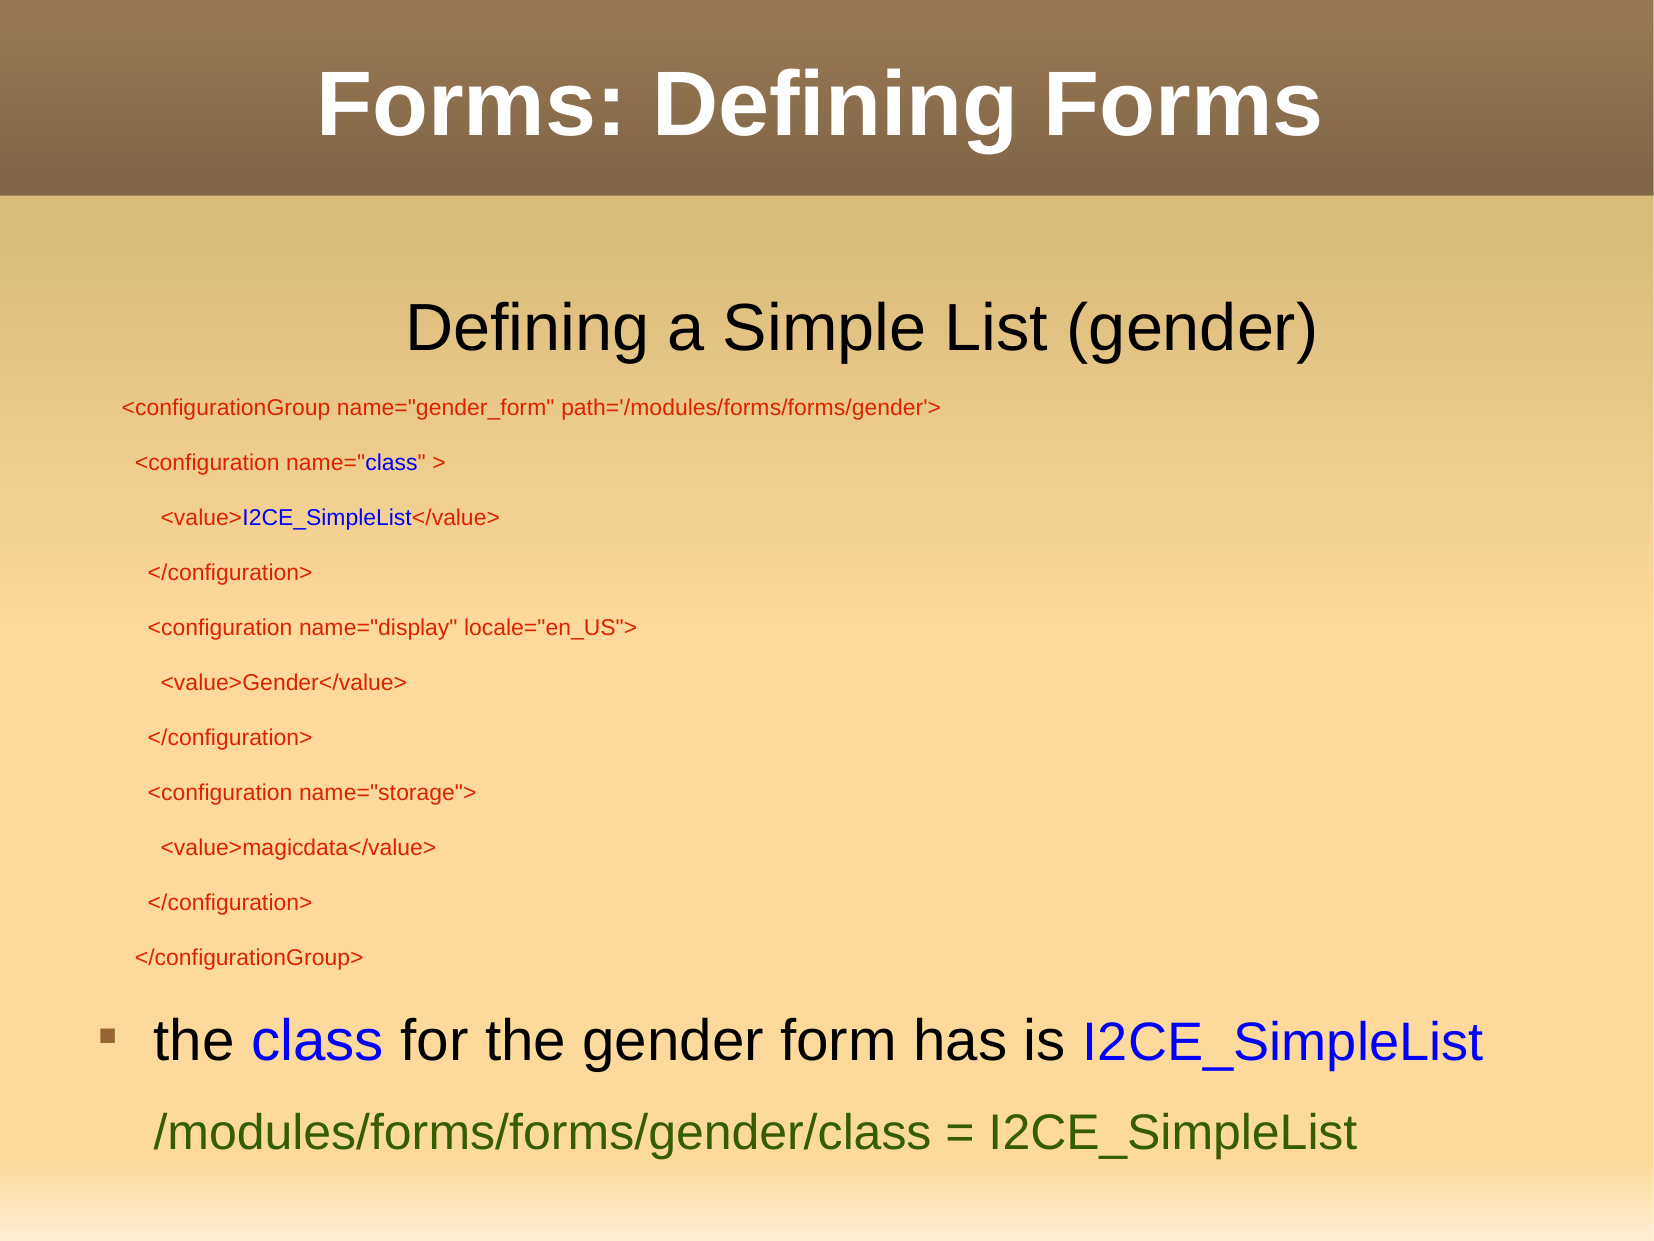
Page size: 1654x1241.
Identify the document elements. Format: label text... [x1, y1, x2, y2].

picture [0, 0, 1654, 1241]
list Defining a Simple List (gender) <configurationGroup name="gender_form" path='/modules/forms/forms/gender'> <configuration name="class" > <value>I2CE_SimpleList</value> </configuration> <configuration name="display" locale="en_US"> <value>Gender</value> </configuration> <configuration name="storage"> <value>magicdata</value> </configuration> </configurationGroup> the class for the gender form has is I2CE_SimpleList /modules/forms/forms/gender/class = I2CE_SimpleList [82, 290, 1571, 1161]
title Forms: Defining Forms [76, 7, 1565, 200]
